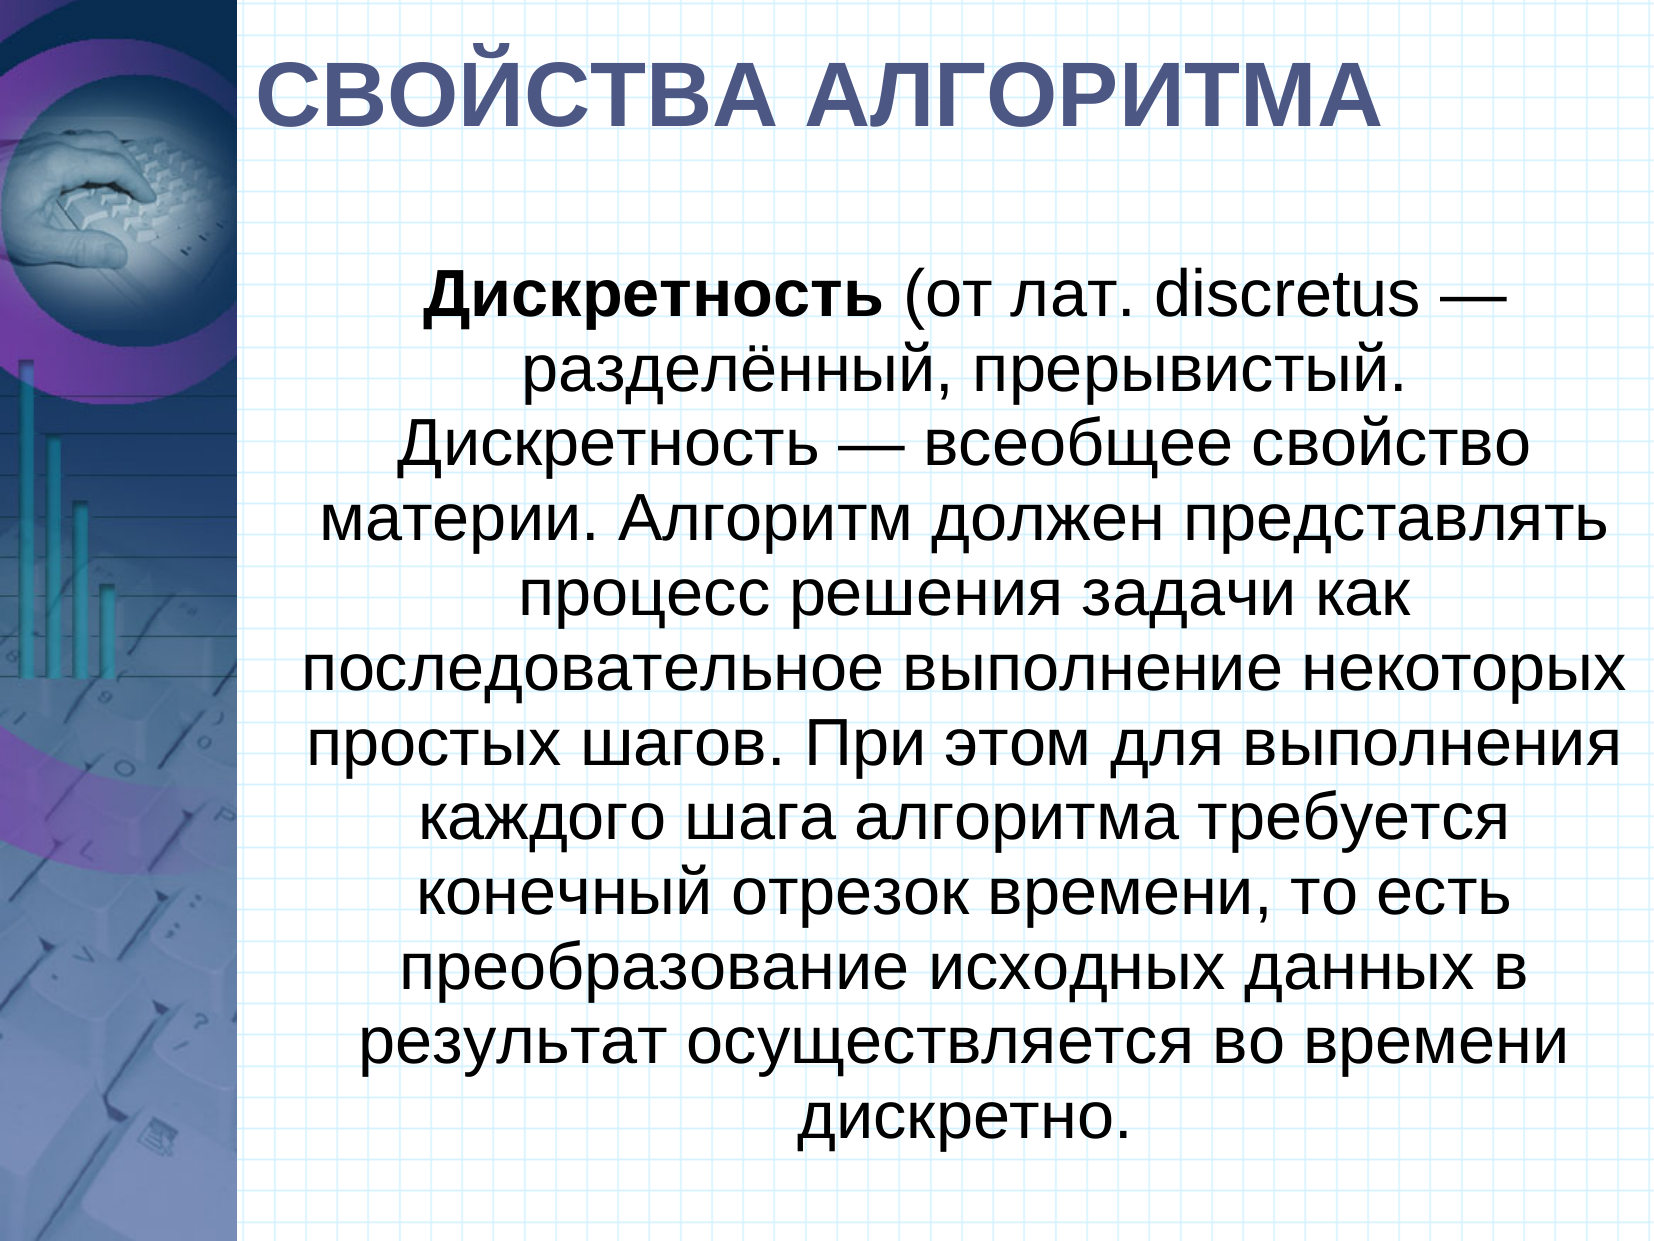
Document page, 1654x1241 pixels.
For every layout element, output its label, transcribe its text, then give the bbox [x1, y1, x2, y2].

picture [0, 0, 1654, 1241]
subtitle Дискретность (от лат. discretus — разделённый, прерывистый. Дискретность — всеобщее свойство материи. Алгоритм должен представлять процесс решения задачи как последовательное выполнение некоторых простых шагов. При этом для выполнения каждого шага алгоритма требуется конечный отрезок времени, то есть преобразование исходных данных в результат осуществляется во времени дискретно. [254, 181, 1640, 1228]
title СВОЙСТВА АЛГОРИТМА [254, 0, 1640, 181]
